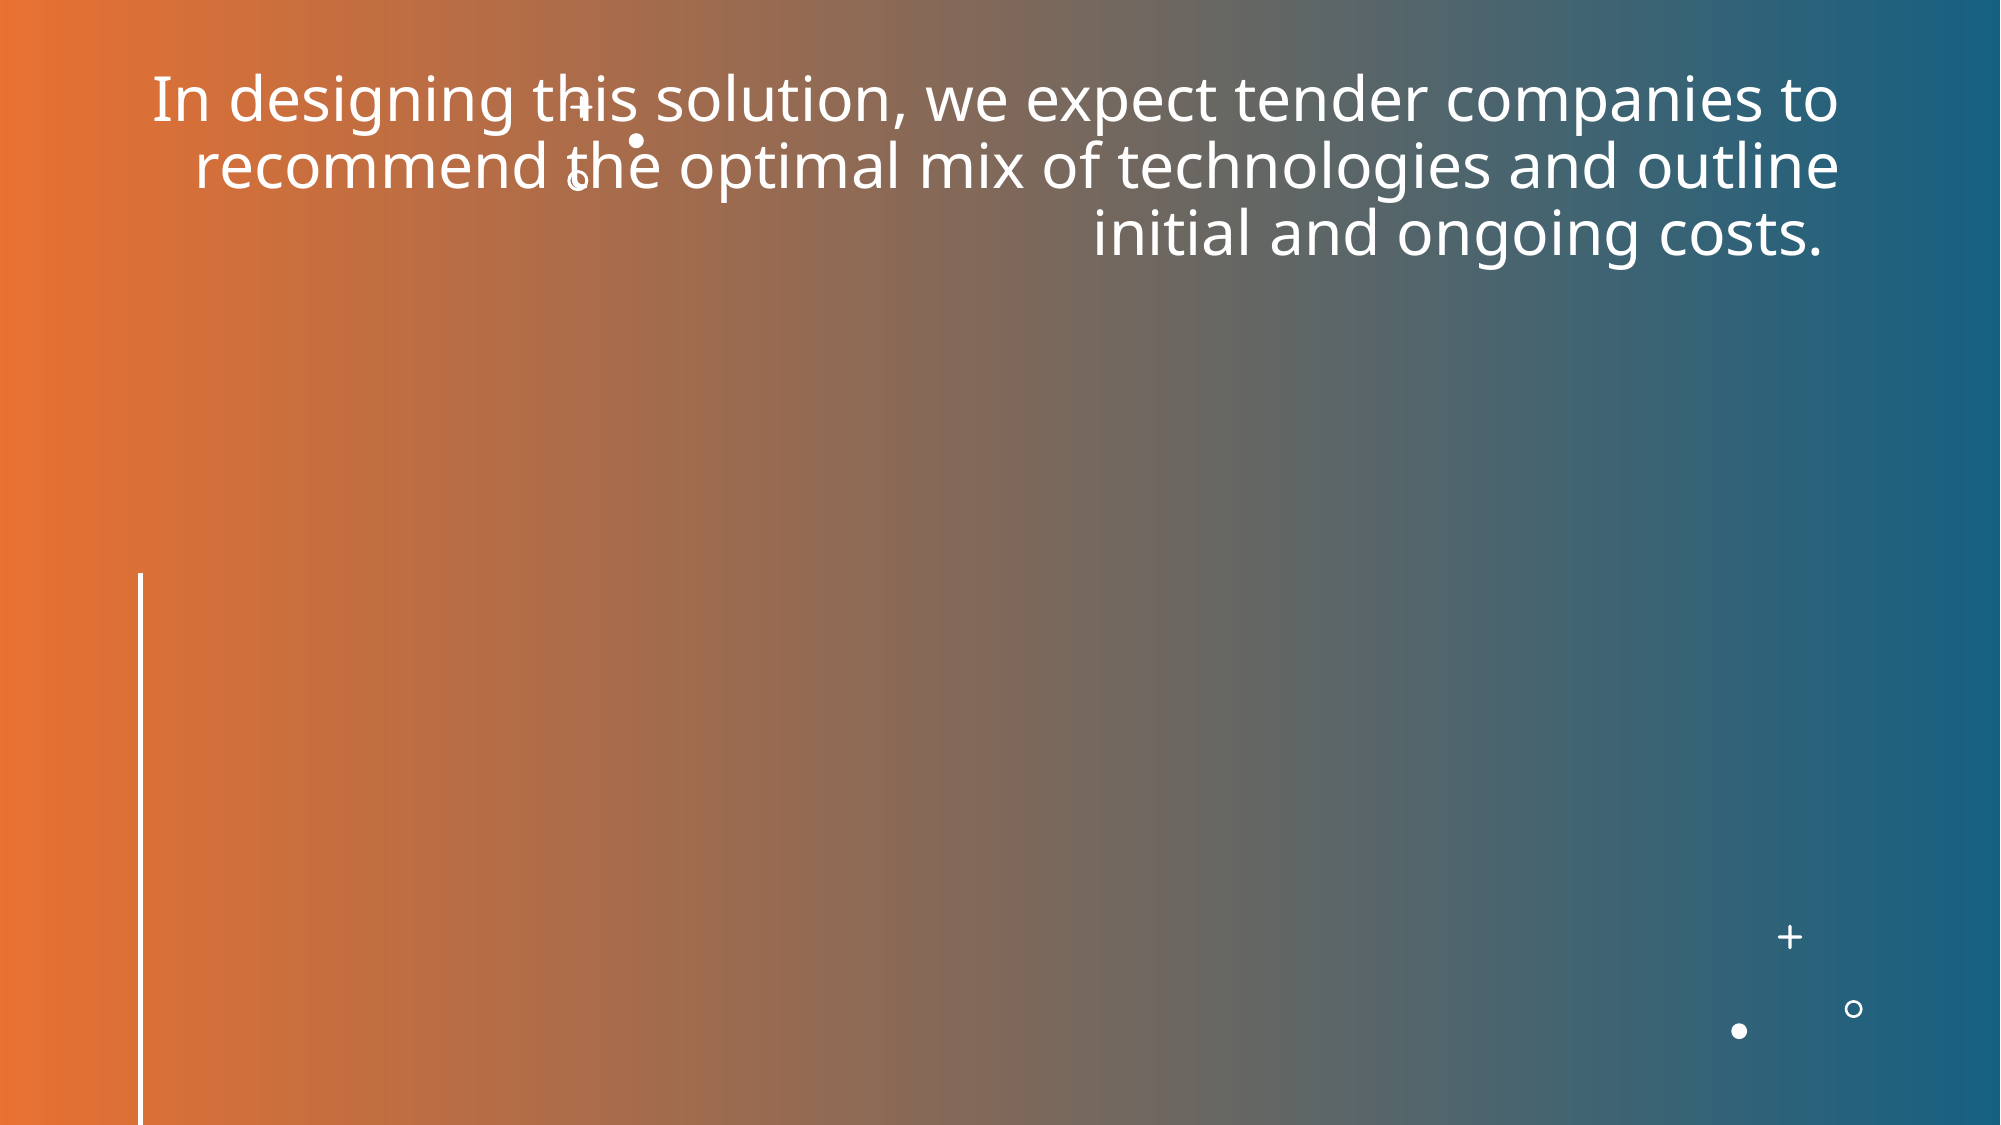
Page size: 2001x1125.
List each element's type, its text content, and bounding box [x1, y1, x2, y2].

title In designing this solution, we expect tender companies to recommend the optimal mix of technologies and outline initial and ongoing costs. [636, 95, 1812, 779]
text_box [0, 0, 2000, 1125]
